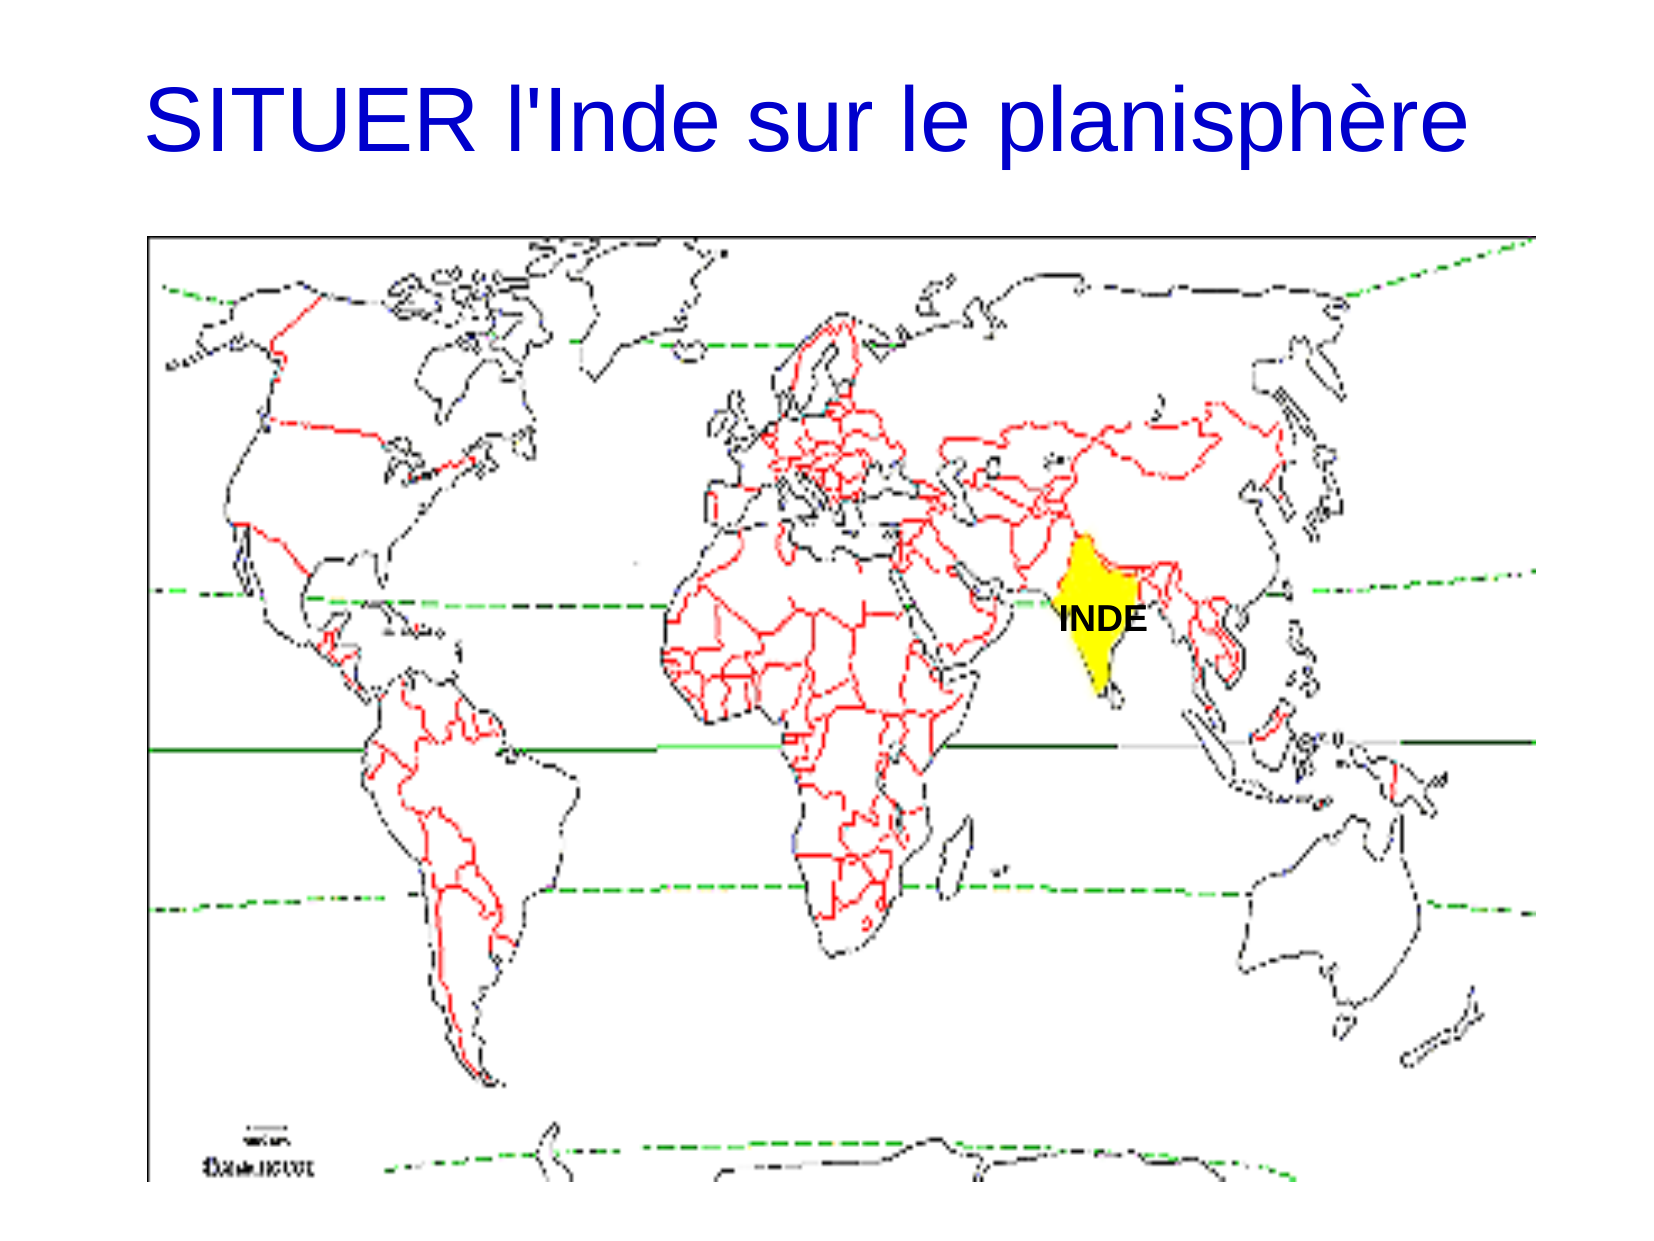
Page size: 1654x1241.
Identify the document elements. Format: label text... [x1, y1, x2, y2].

picture [147, 274, 1536, 1182]
text_box INDE [1033, 590, 1211, 680]
title SITUER l'Inde sur le planisphère [76, 68, 1566, 274]
